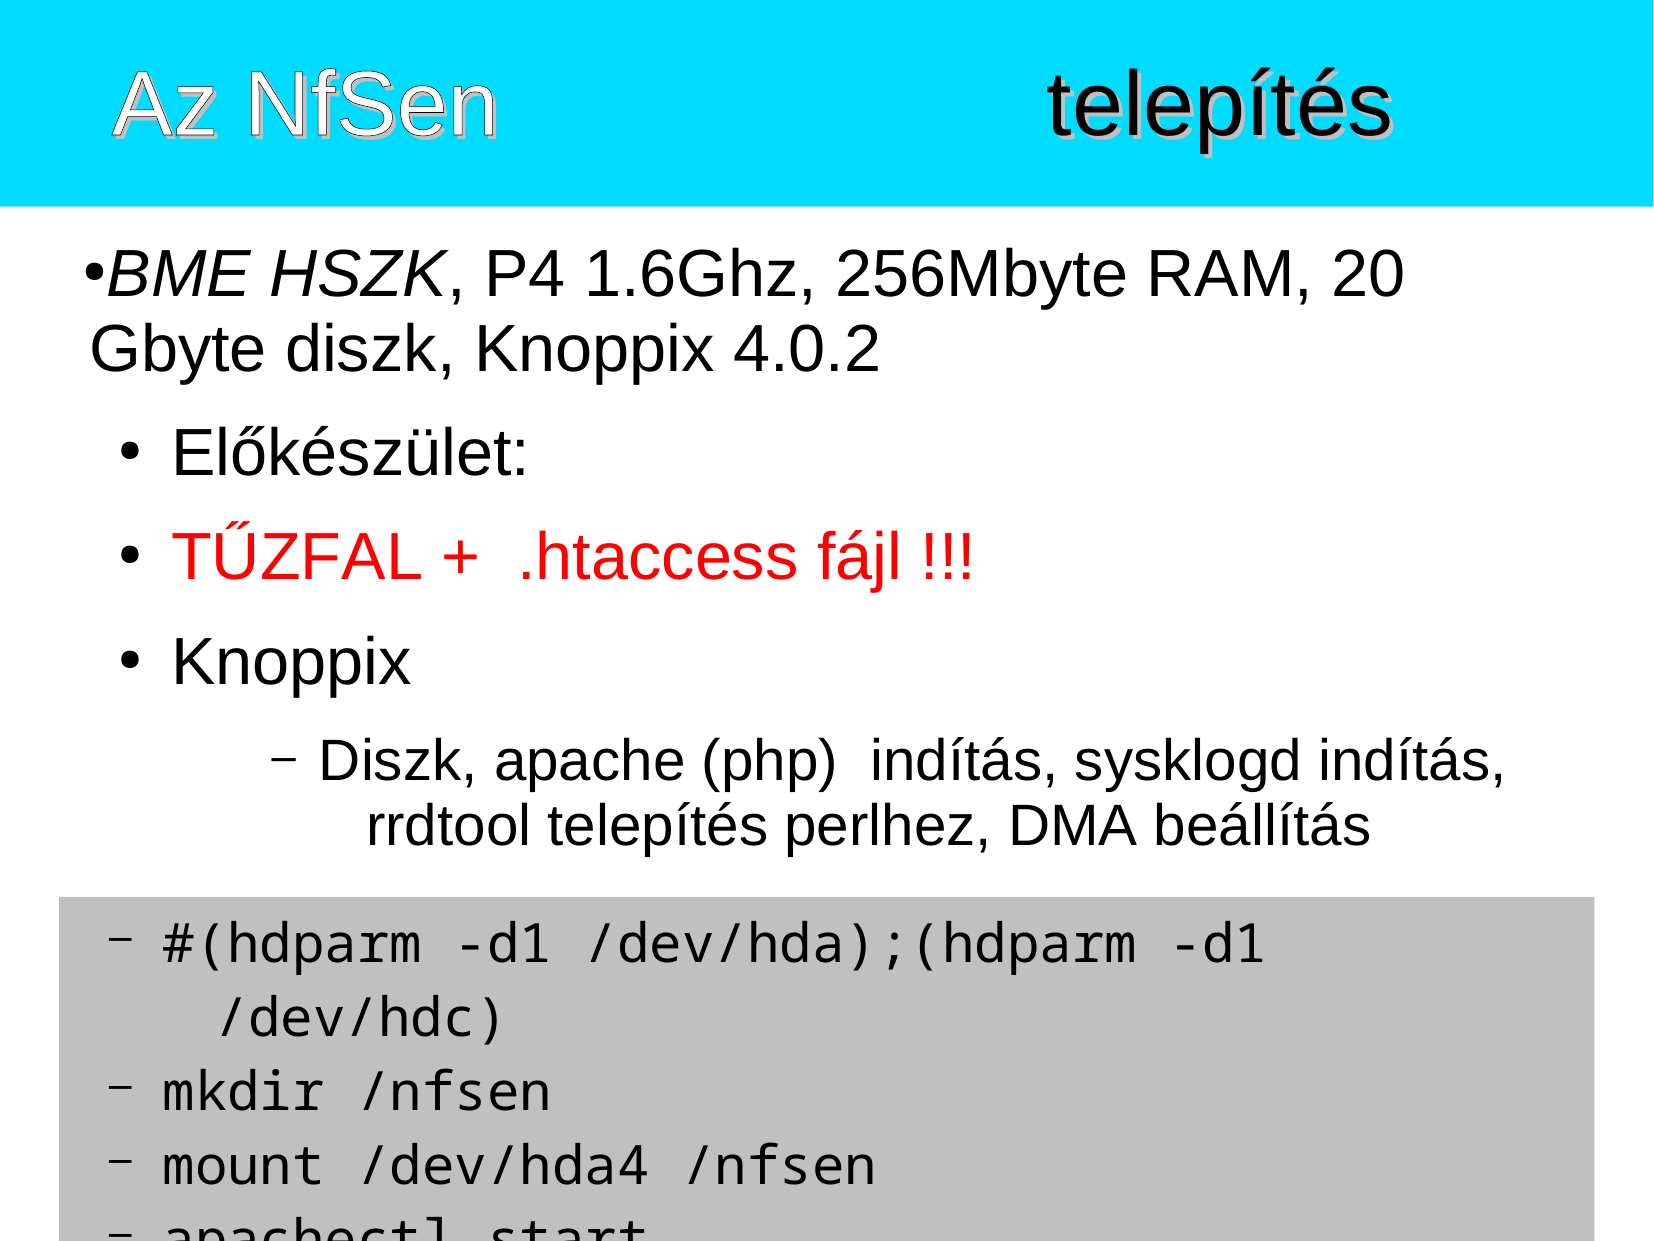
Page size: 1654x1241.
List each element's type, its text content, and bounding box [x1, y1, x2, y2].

title Az NfSen telepítés [0, 0, 1654, 207]
list BME HSZK, P4 1.6Ghz, 256Mbyte RAM, 20 Gbyte diszk, Knoppix 4.0.2 Előkészület: TŰZFAL + .htaccess fájl !!! Knoppix Diszk, apache (php) indítás, sysklogd indítás, rrdtool telepítés perlhez, DMA beállítás [82, 236, 1571, 896]
text_box #(hdparm -d1 /dev/hda);(hdparm -d1 /dev/hdc) mkdir /nfsen mount /dev/hda4 /nfsen apachectl start /etc/init.d/sysklogd start [59, 896, 1595, 1219]
